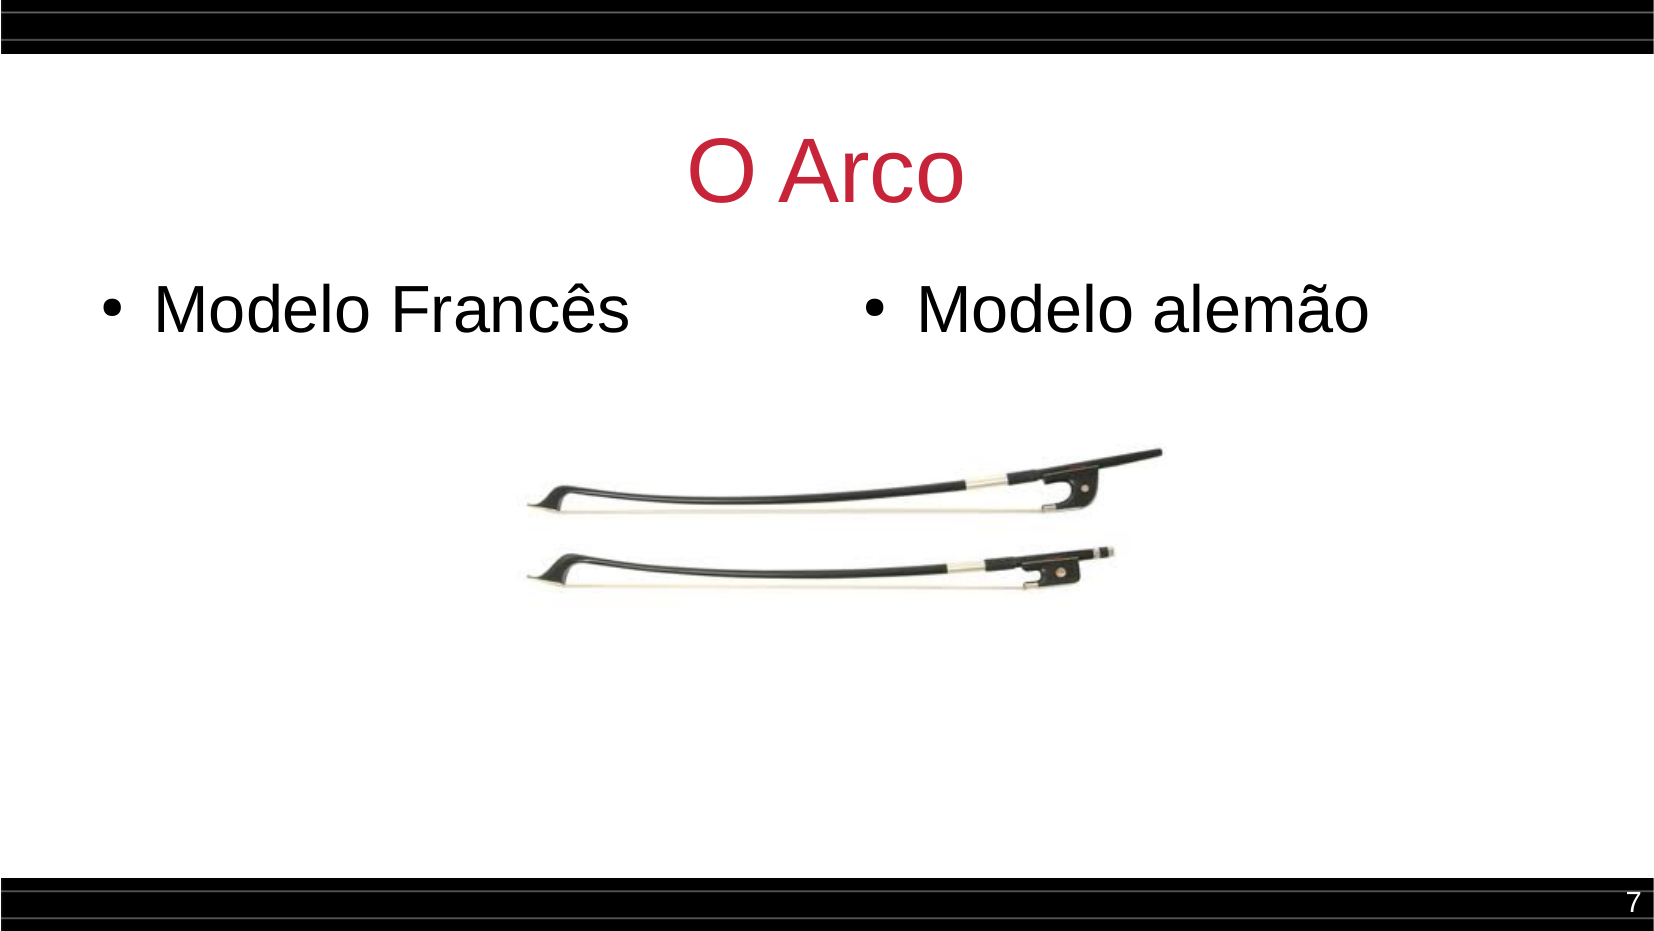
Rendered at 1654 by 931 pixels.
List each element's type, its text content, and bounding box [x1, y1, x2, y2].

picture [1, 0, 1654, 54]
picture [1, 878, 1654, 931]
list Modelo Francês [82, 271, 809, 758]
picture [504, 431, 1175, 615]
list Modelo alemão [845, 271, 1572, 758]
title O Arco [82, 92, 1571, 249]
